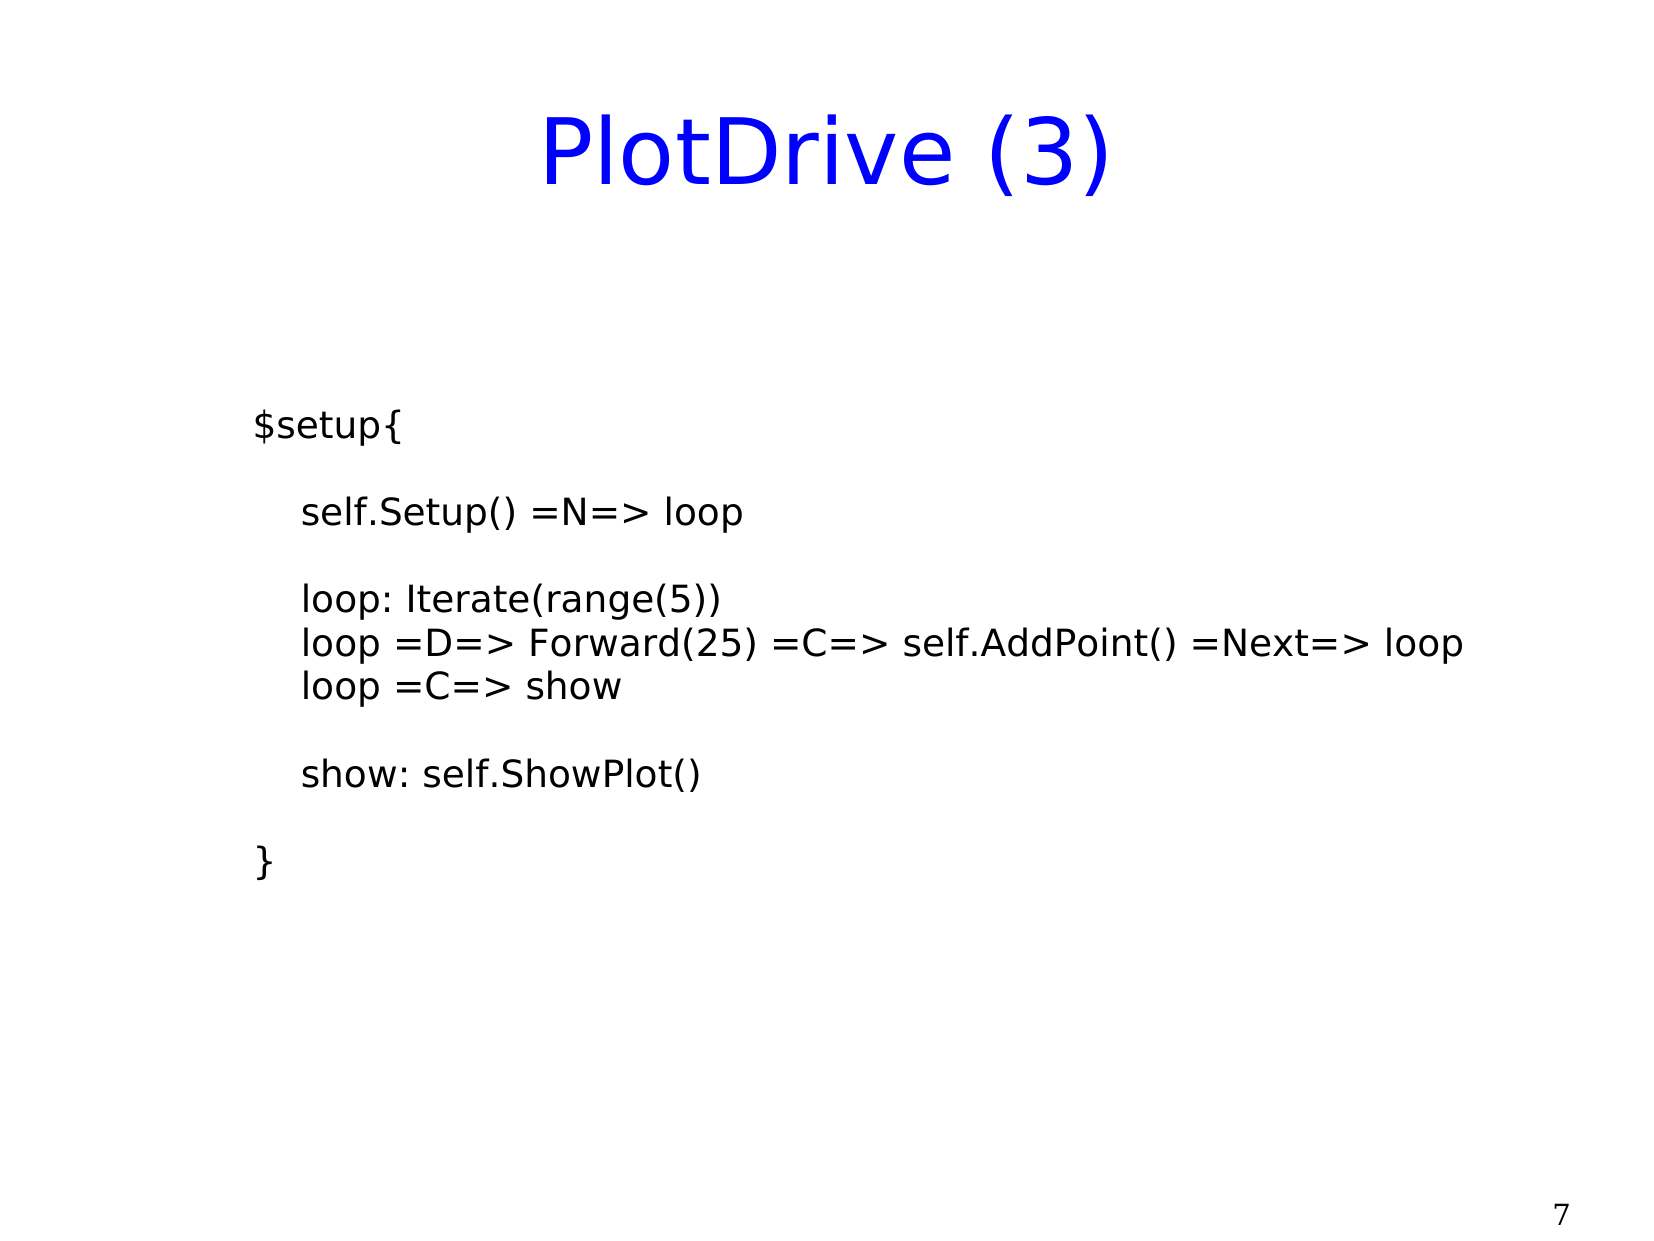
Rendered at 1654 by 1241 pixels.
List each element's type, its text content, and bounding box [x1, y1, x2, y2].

text_box $setup{ self.Setup() =N=> loop loop: Iterate(range(5)) loop =D=> Forward(25) =C=> self.AddPoint() =Next=> loop loop =C=> show show: self.ShowPlot() } [189, 396, 1531, 934]
title PlotDrive (3) [82, 49, 1571, 257]
